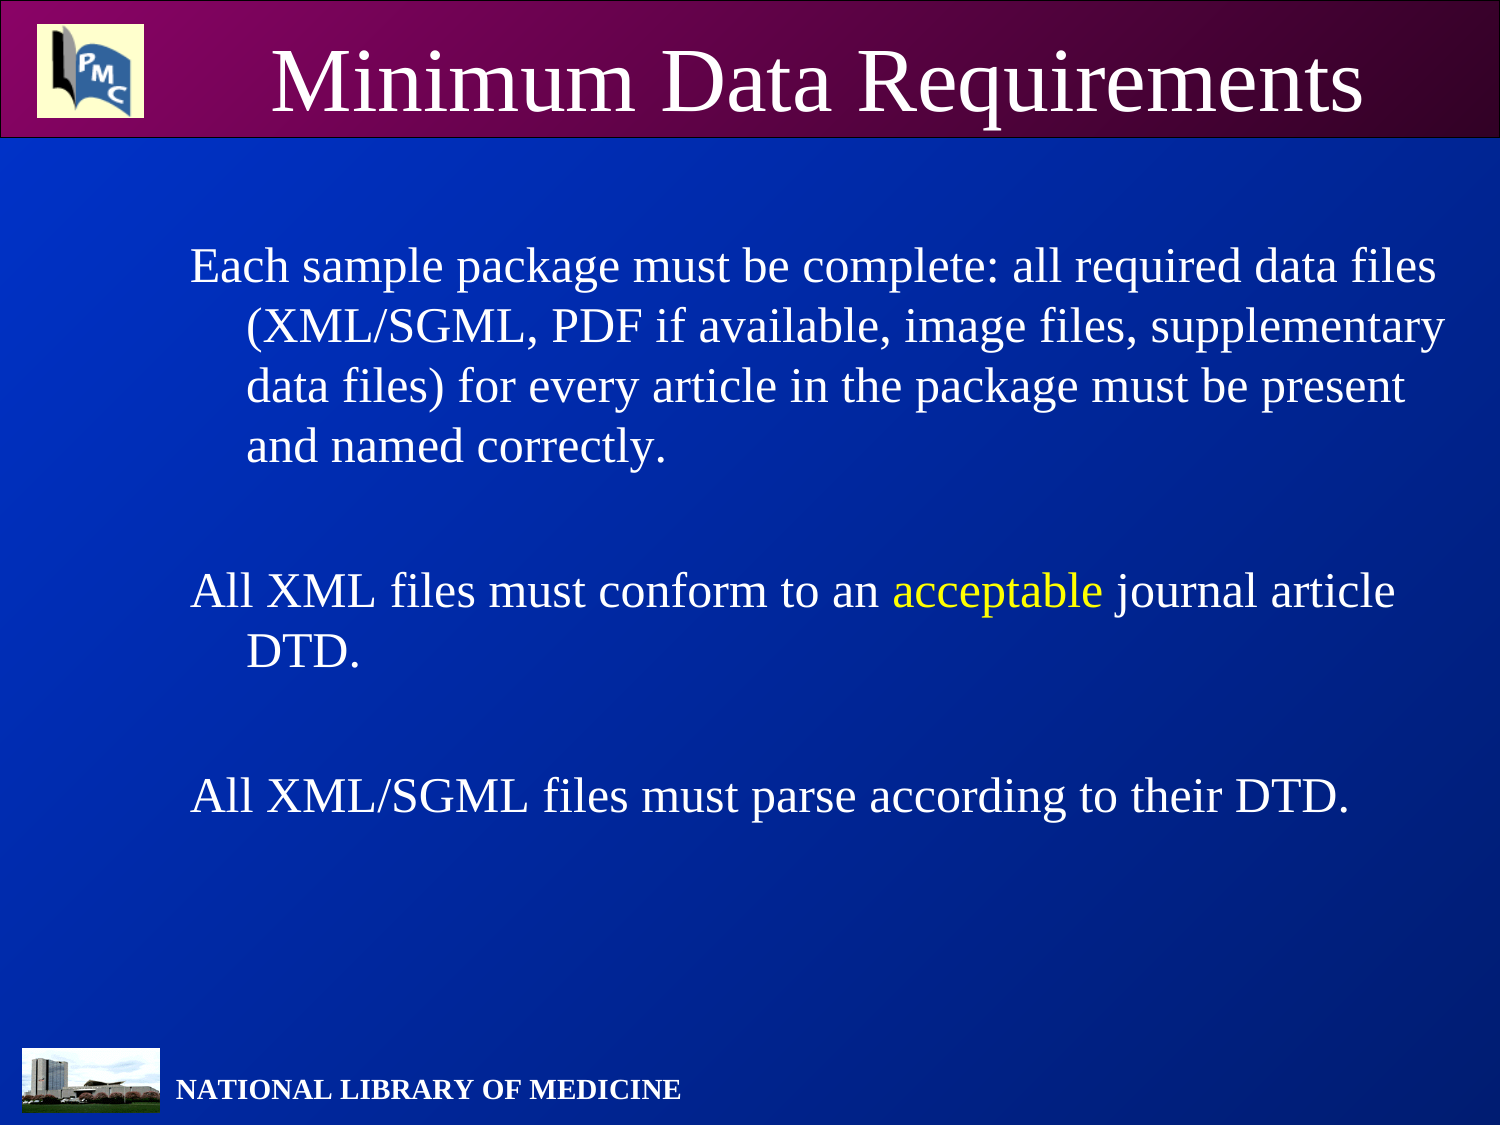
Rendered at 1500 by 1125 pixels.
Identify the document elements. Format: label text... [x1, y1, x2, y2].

list Each sample package must be complete: all required data files (XML/SGML, PDF if available, image files, supplementary data files) for every article in the package must be present and named correctly. All XML files must conform to an acceptable journal article DTD. All XML/SGML files must parse according to their DTD. [174, 224, 1463, 1039]
title Minimum Data Requirements [174, 11, 1463, 138]
picture [22, 1048, 160, 1113]
